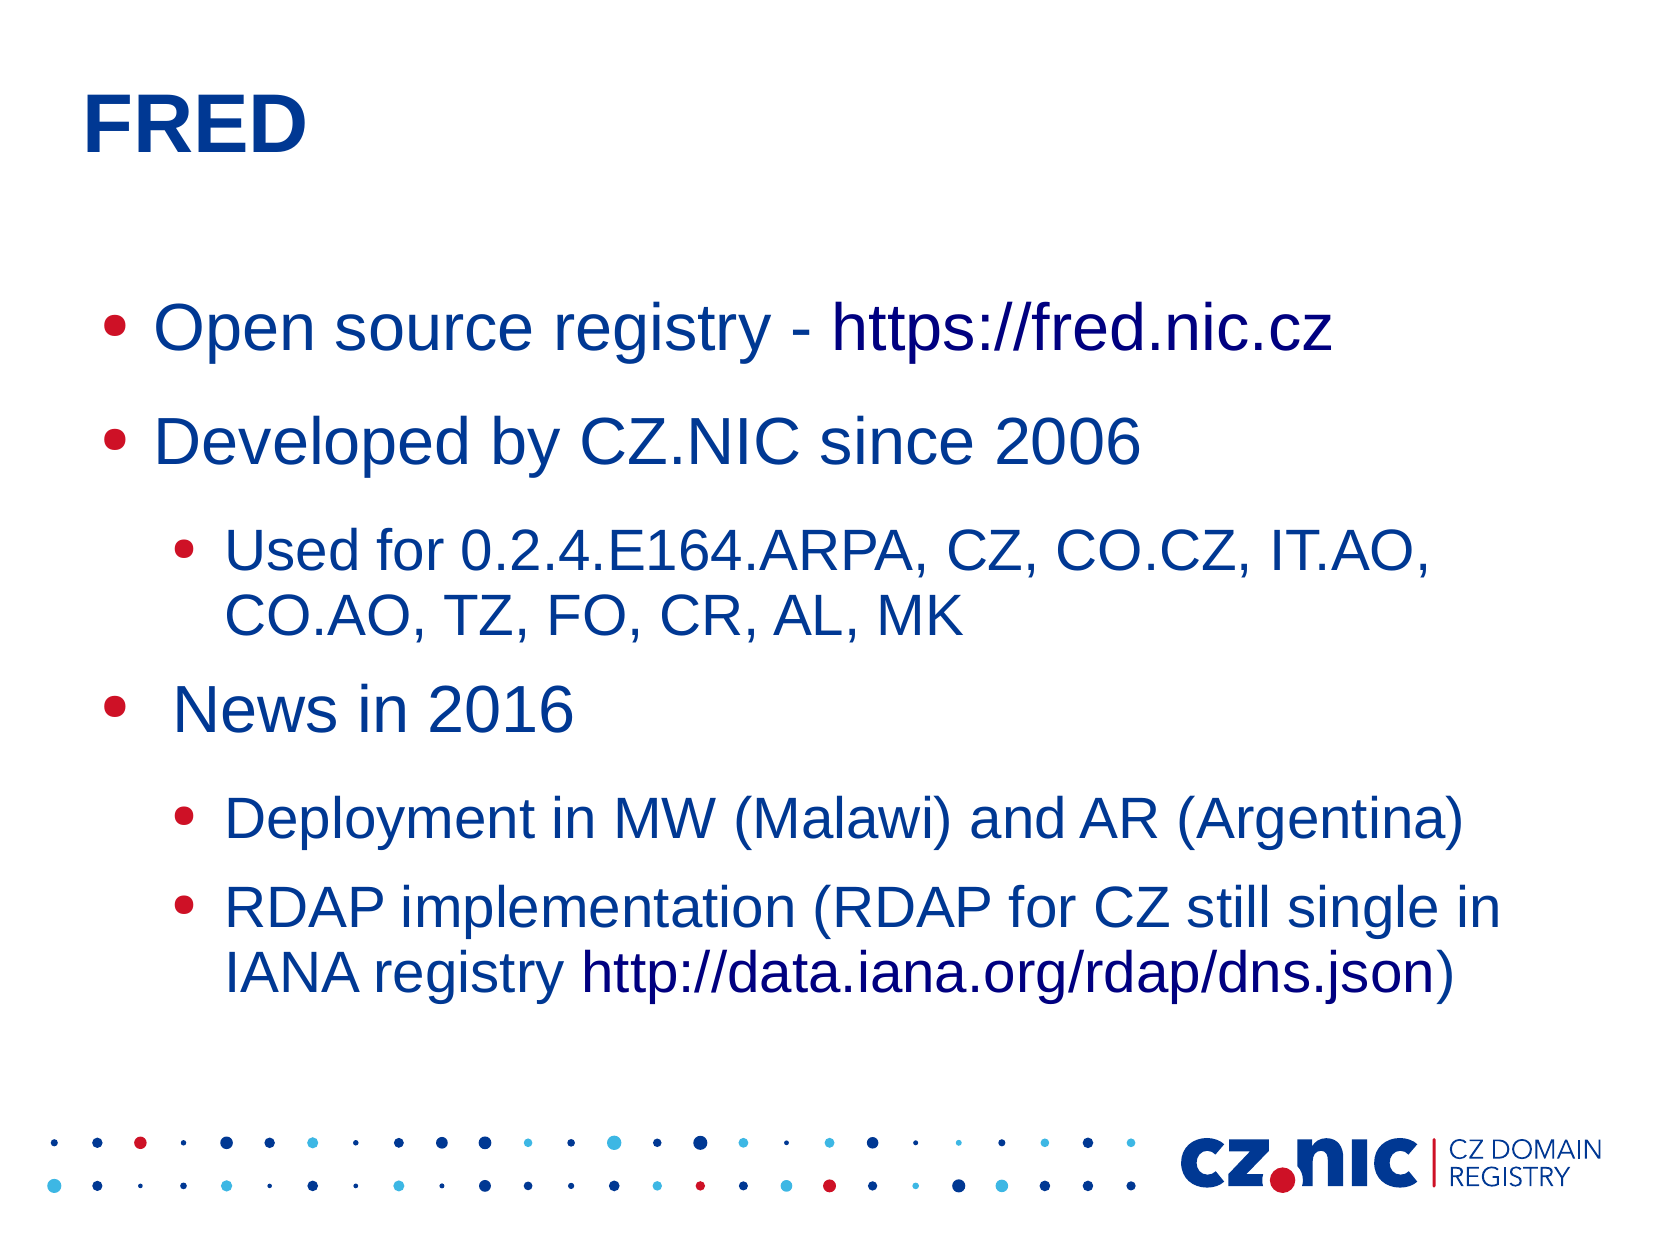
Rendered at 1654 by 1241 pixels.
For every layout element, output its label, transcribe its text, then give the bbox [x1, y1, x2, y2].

list Open source registry - https://fred.nic.cz Developed by CZ.NIC since 2006 Used for 0.2.4.E164.ARPA, CZ, CO.CZ, IT.AO, CO.AO, TZ, FO, CR, AL, MK News in 2016 Deployment in MW (Malawi) and AR (Argentina) RDAP implementation (RDAP for CZ still single in IANA registry http://data.iana.org/rdap/dns.json) [82, 290, 1571, 1109]
title FRED [82, 70, 1571, 178]
